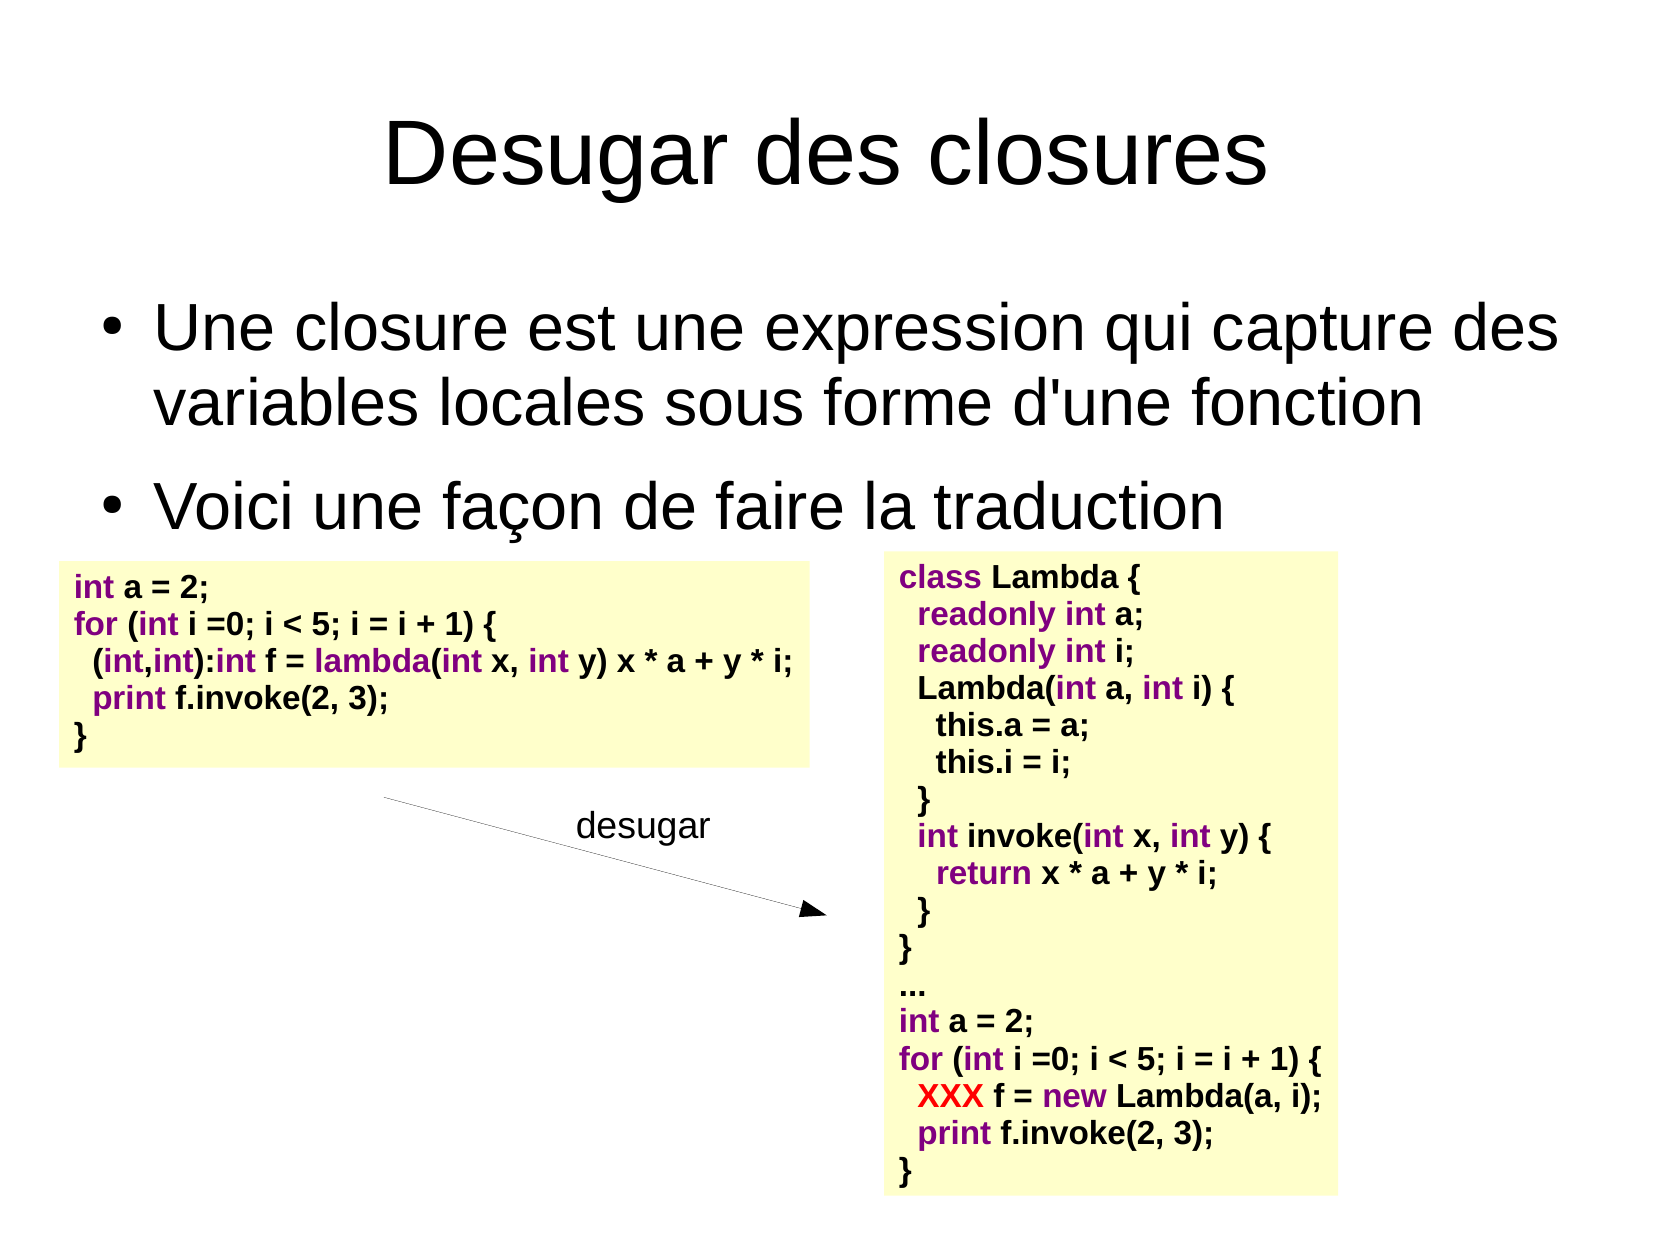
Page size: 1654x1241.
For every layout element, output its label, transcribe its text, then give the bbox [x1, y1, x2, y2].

text_box int a = 2; for (int i =0; i < 5; i = i + 1) { (int,int):int f = lambda(int x, int y) x * a + y * i; print f.invoke(2, 3); } [59, 561, 810, 768]
text_box class Lambda { readonly int a; readonly int i; Lambda(int a, int i) { this.a = a; this.i = i; } int invoke(int x, int y) { return x * a + y * i; } } ... int a = 2; for (int i =0; i < 5; i = i + 1) { XXX f = new Lambda(a, i); print f.invoke(2, 3); } [884, 551, 1339, 1196]
text_box desugar [561, 797, 727, 855]
title Desugar des closures [82, 56, 1571, 250]
list Une closure est une expression qui capture des variables locales sous forme d'une fonction Voici une façon de faire la traduction [82, 290, 1571, 545]
